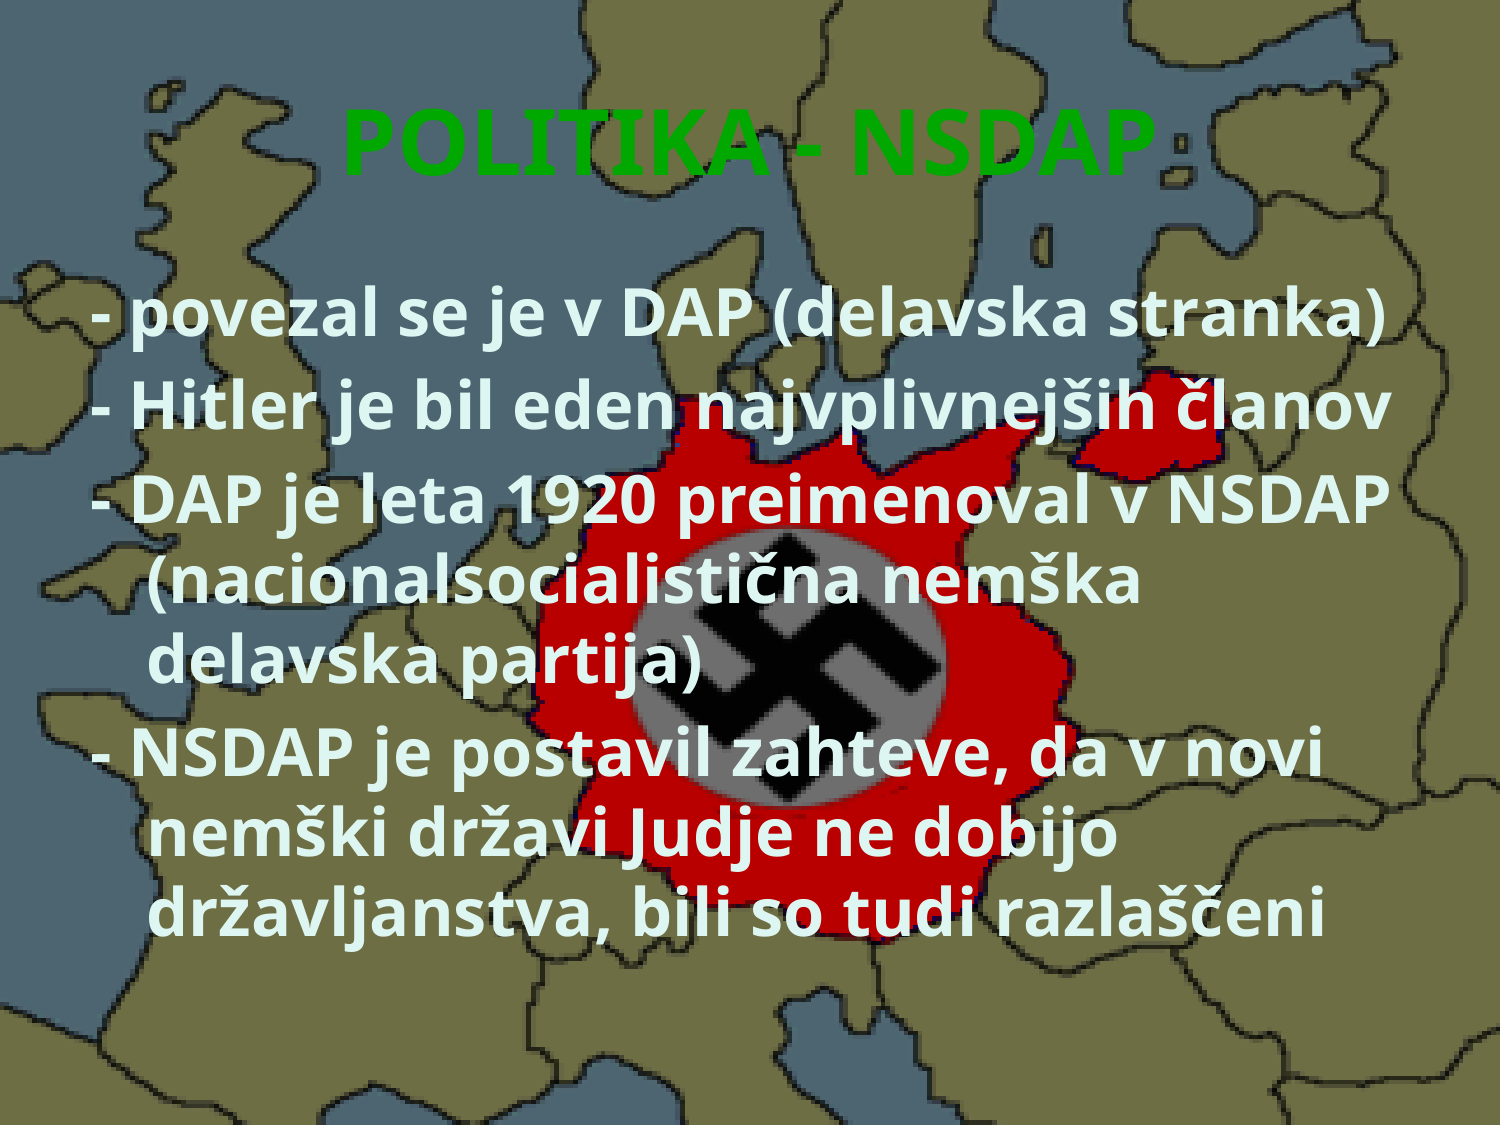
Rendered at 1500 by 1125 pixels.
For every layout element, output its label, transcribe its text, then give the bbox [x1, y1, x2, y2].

title POLITIKA - NSDAP [75, 45, 1425, 233]
list - povezal se je v DAP (delavska stranka) - Hitler je bil eden najvplivnejših članov - DAP je leta 1920 preimenoval v NSDAP (nacionalsocialistična nemška delavska partija) - NSDAP je postavil zahteve, da v novi nemški državi Judje ne dobijo državljanstva, bili so tudi razlaščeni [75, 262, 1425, 1005]
picture [0, 0, 1500, 1125]
